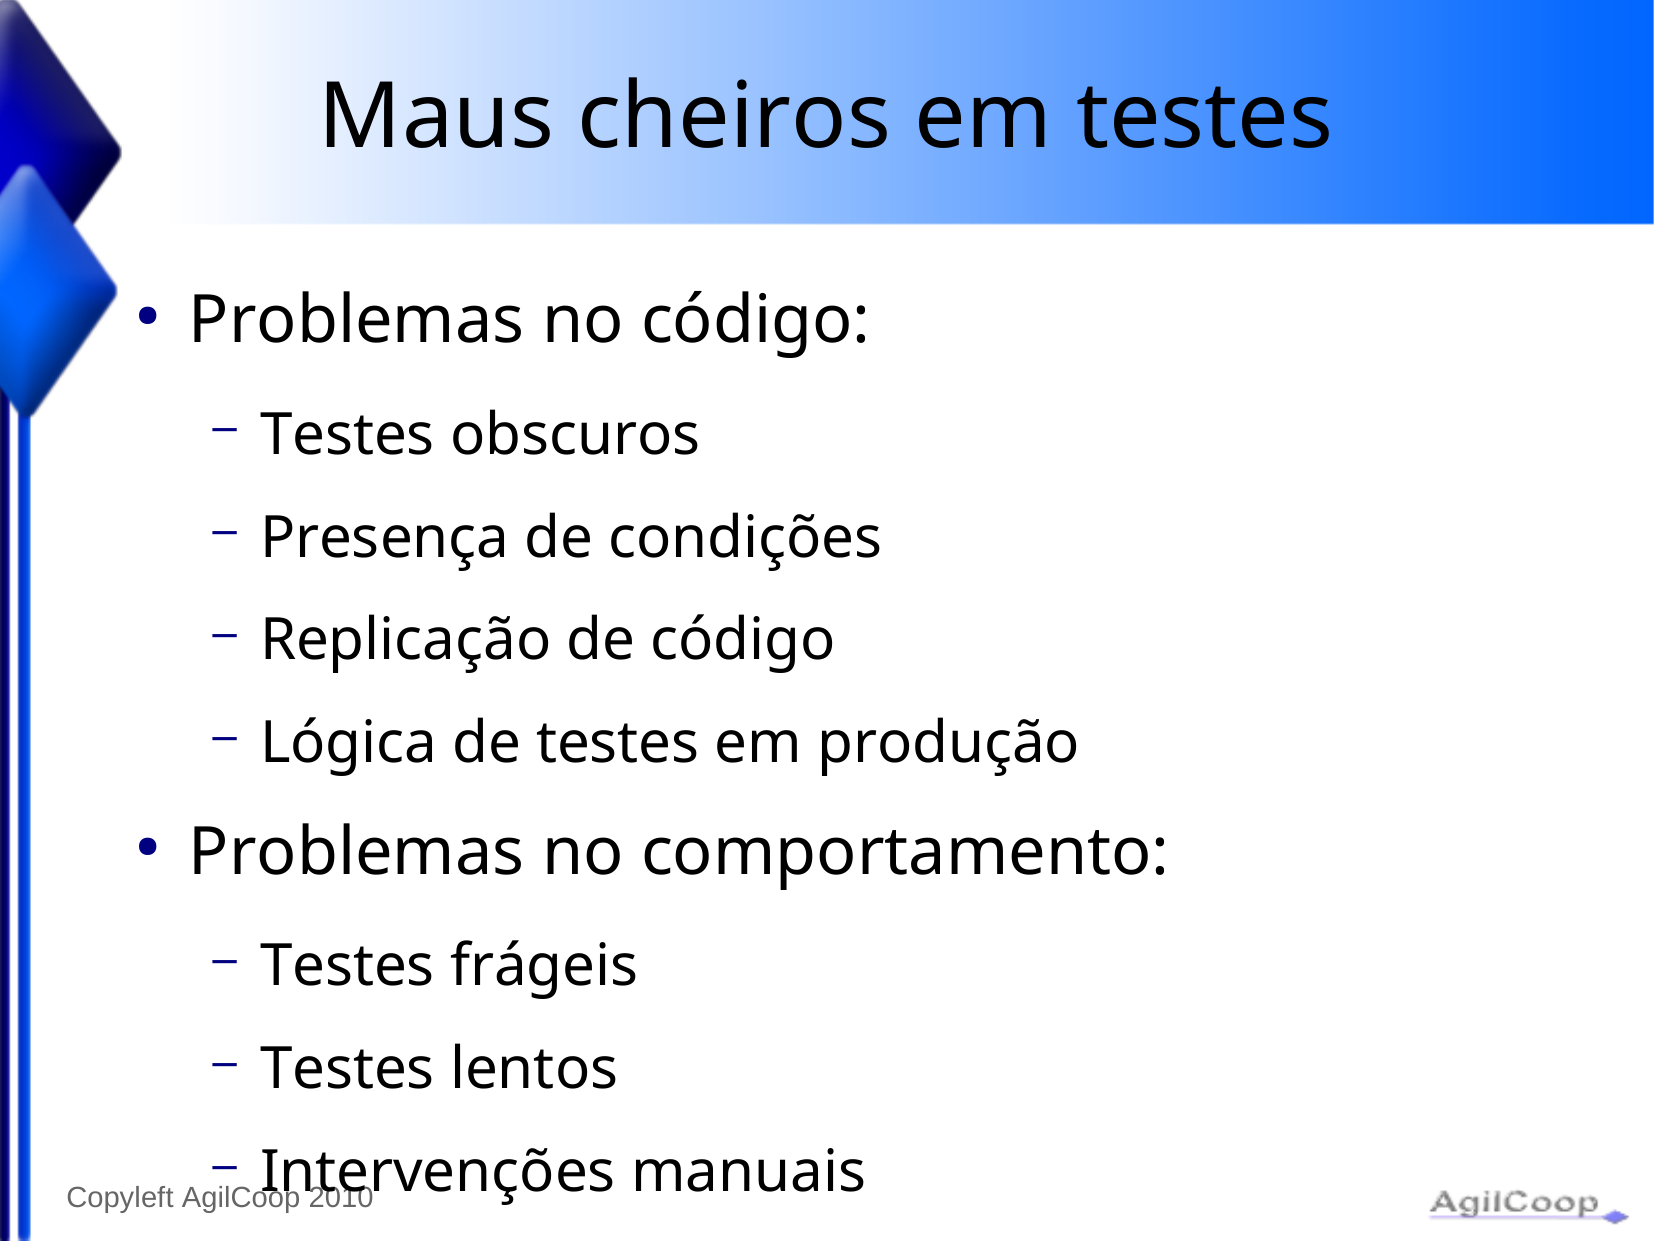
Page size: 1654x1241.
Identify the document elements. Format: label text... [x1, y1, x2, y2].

title Maus cheiros em testes [82, 15, 1571, 208]
list Problemas no código: Testes obscuros Presença de condições Replicação de código Lógica de testes em produção Problemas no comportamento: Testes frágeis Testes lentos Intervenções manuais [118, 271, 1607, 1121]
picture [0, 0, 1654, 1241]
